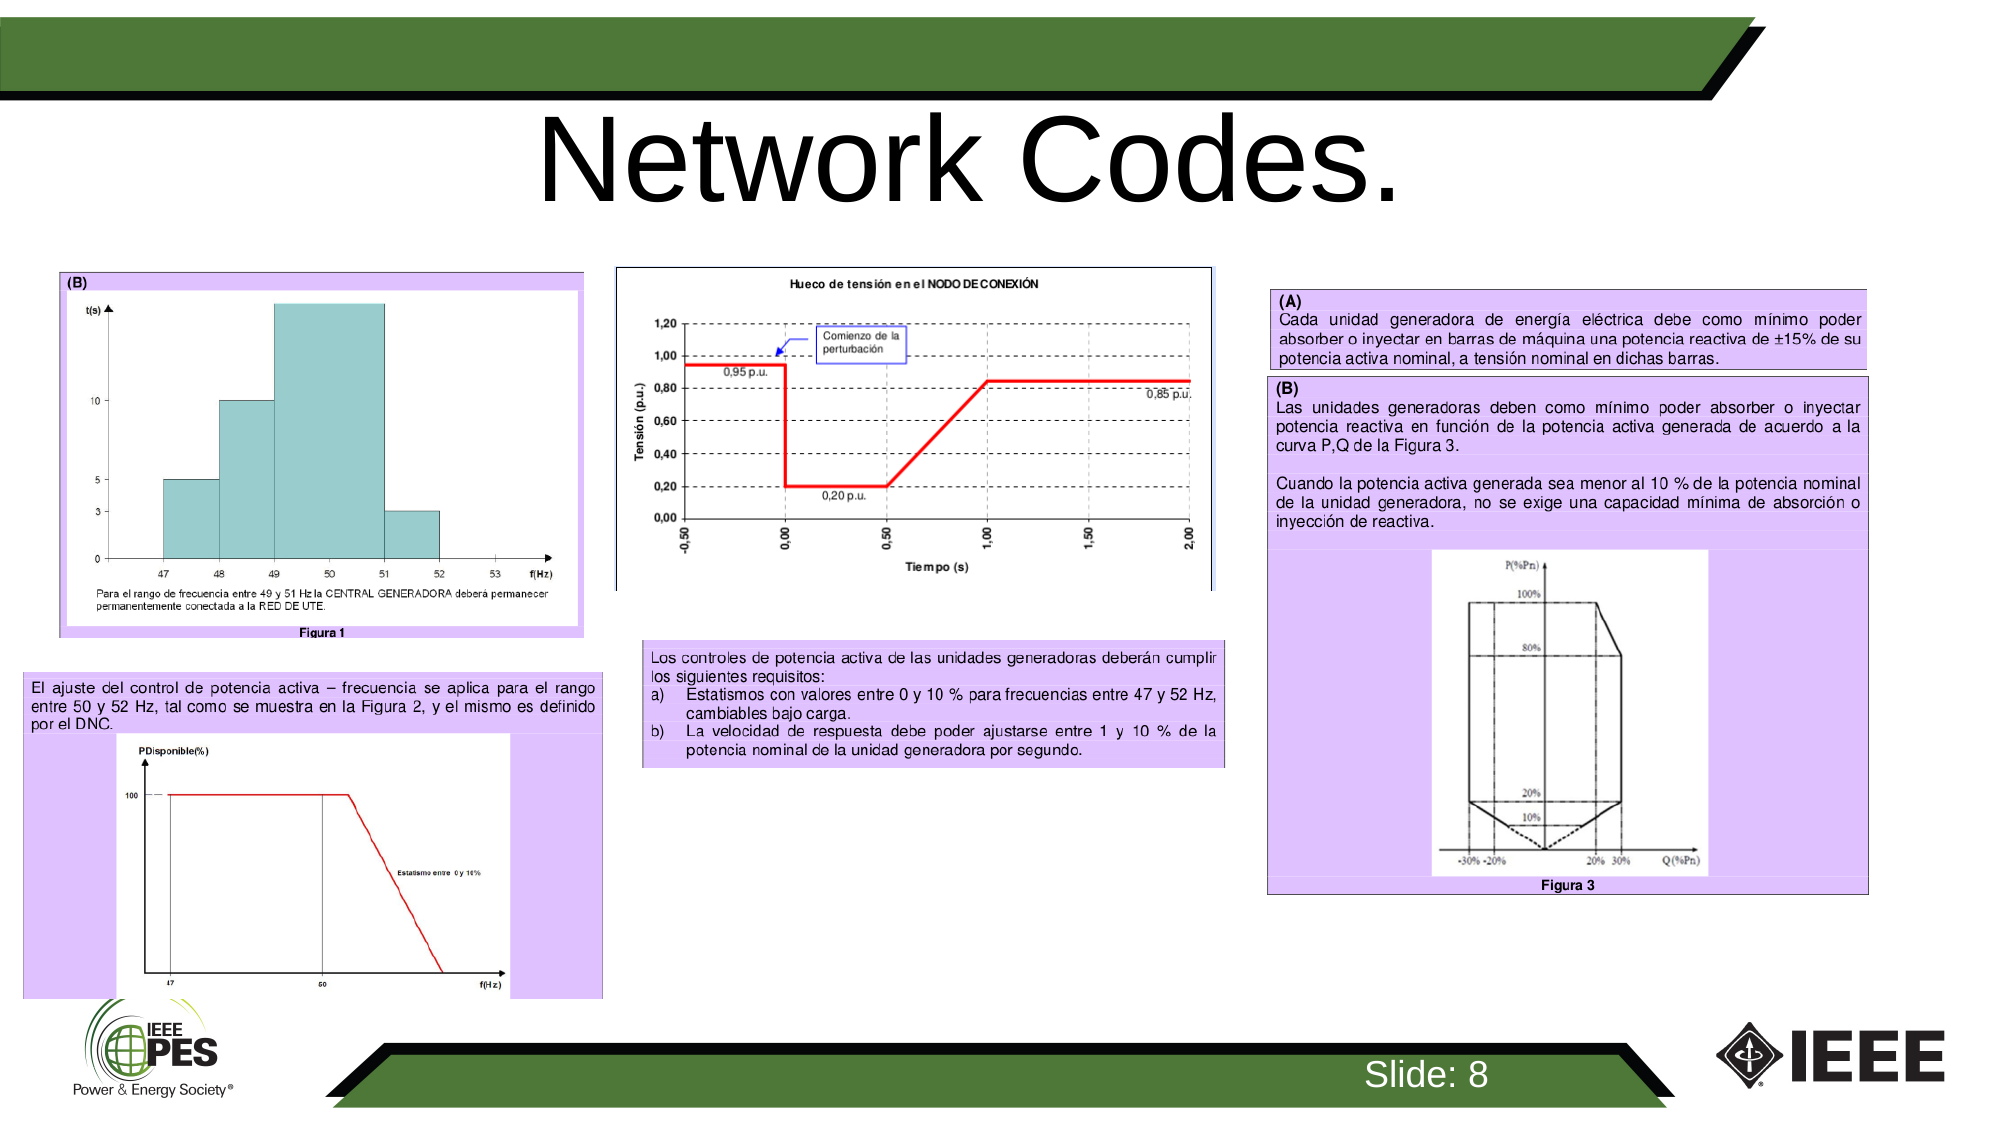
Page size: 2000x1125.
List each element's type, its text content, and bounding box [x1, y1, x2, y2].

picture [0, 0, 2000, 1125]
title Network Codes. [70, 82, 1871, 236]
